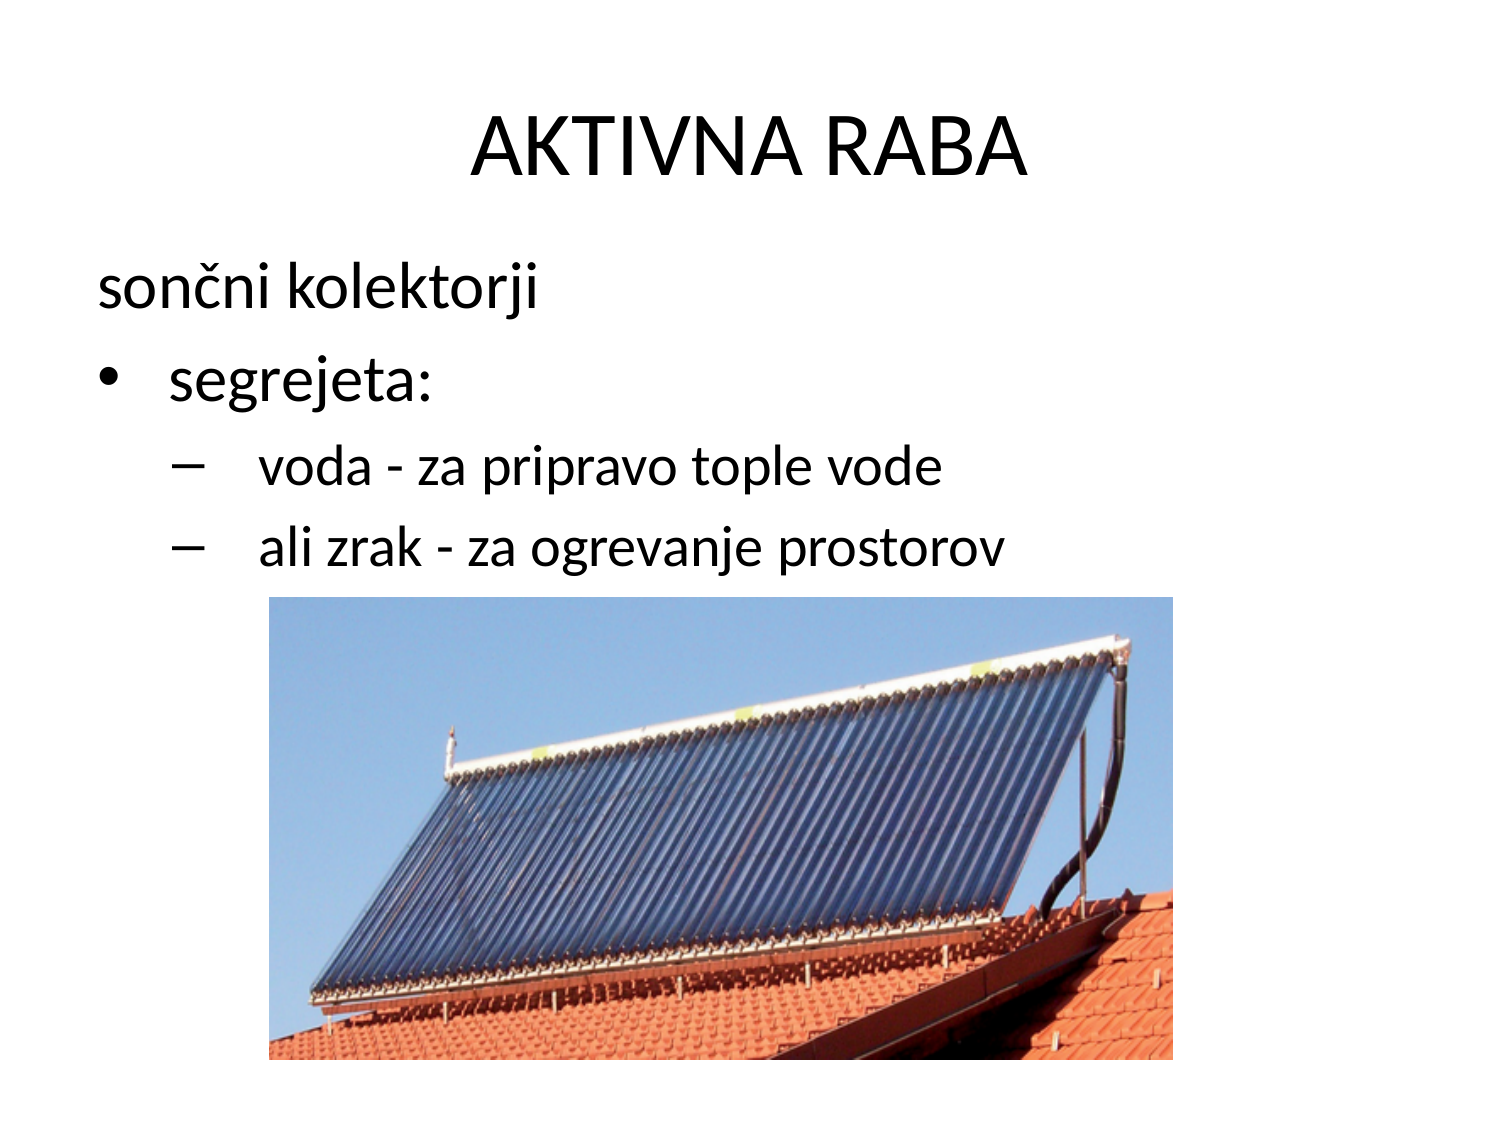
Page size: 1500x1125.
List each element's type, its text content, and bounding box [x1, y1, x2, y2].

title AKTIVNA RABA [75, 45, 1425, 233]
picture [269, 597, 1173, 1060]
list sončni kolektorji segrejeta: voda - za pripravo tople vode ali zrak - za ogrevanje prostorov [82, 234, 1432, 977]
